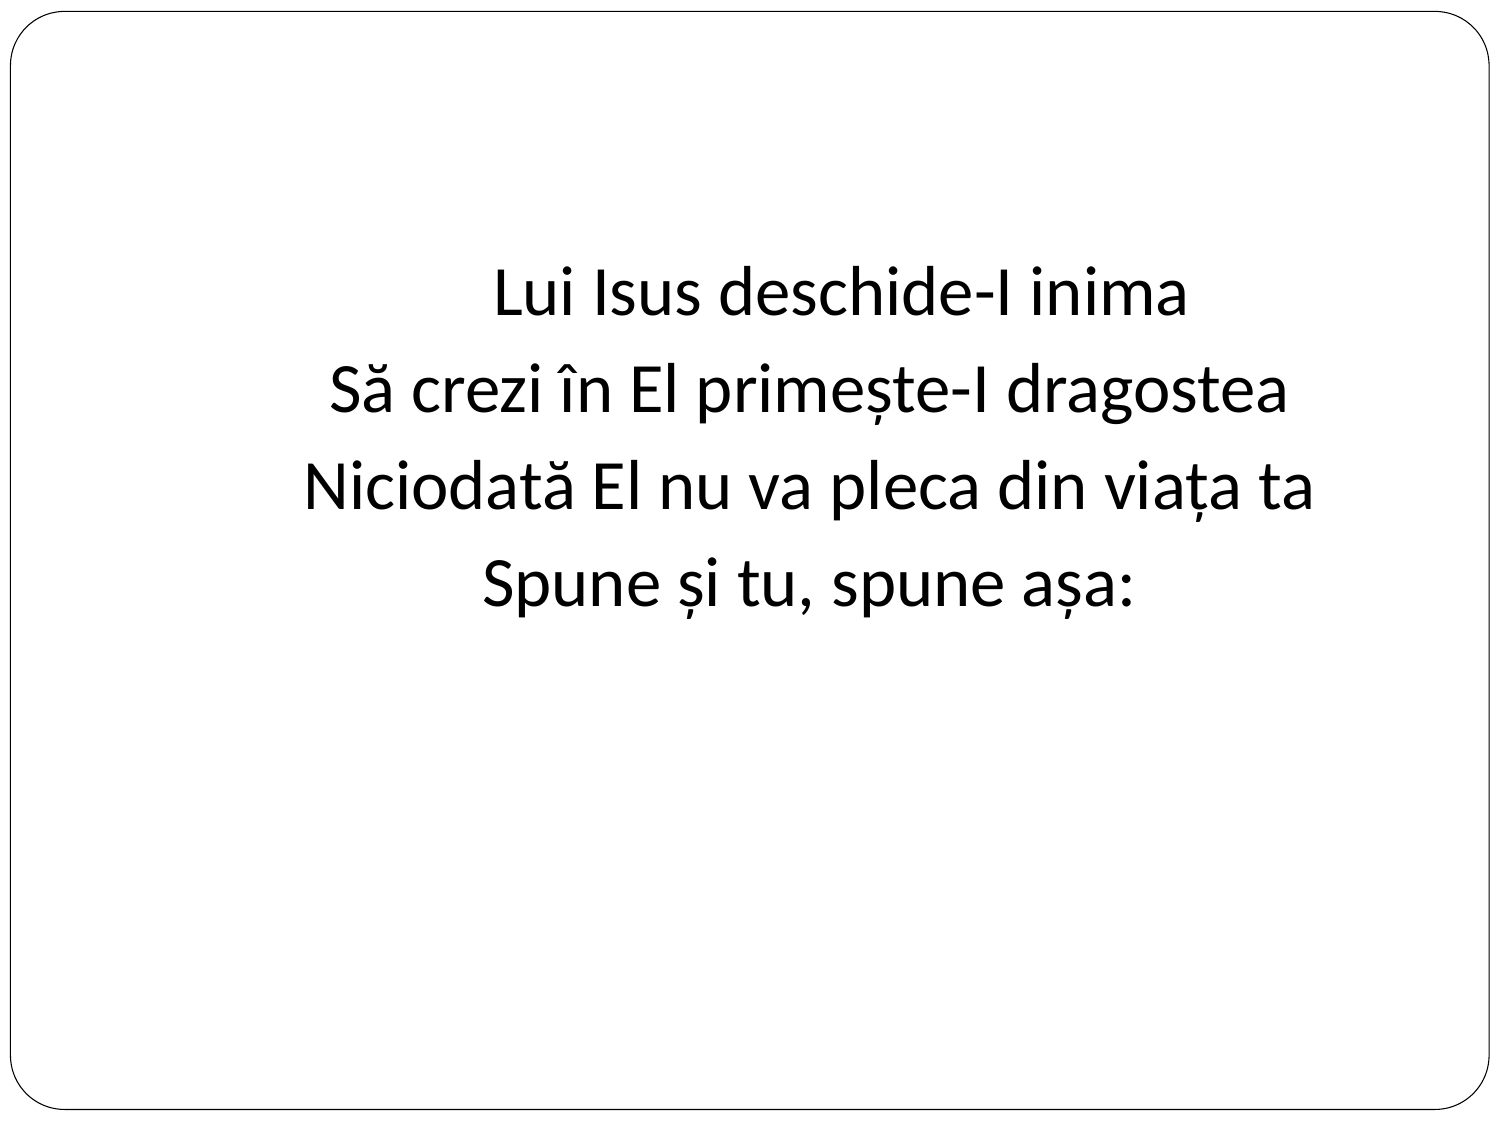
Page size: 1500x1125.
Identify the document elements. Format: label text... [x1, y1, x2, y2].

list Lui Isus deschide-I inima Să crezi în El primeşte-I dragostea Niciodată El nu va pleca din viaţa ta Spune şi tu, spune aşa: [150, 237, 1426, 988]
